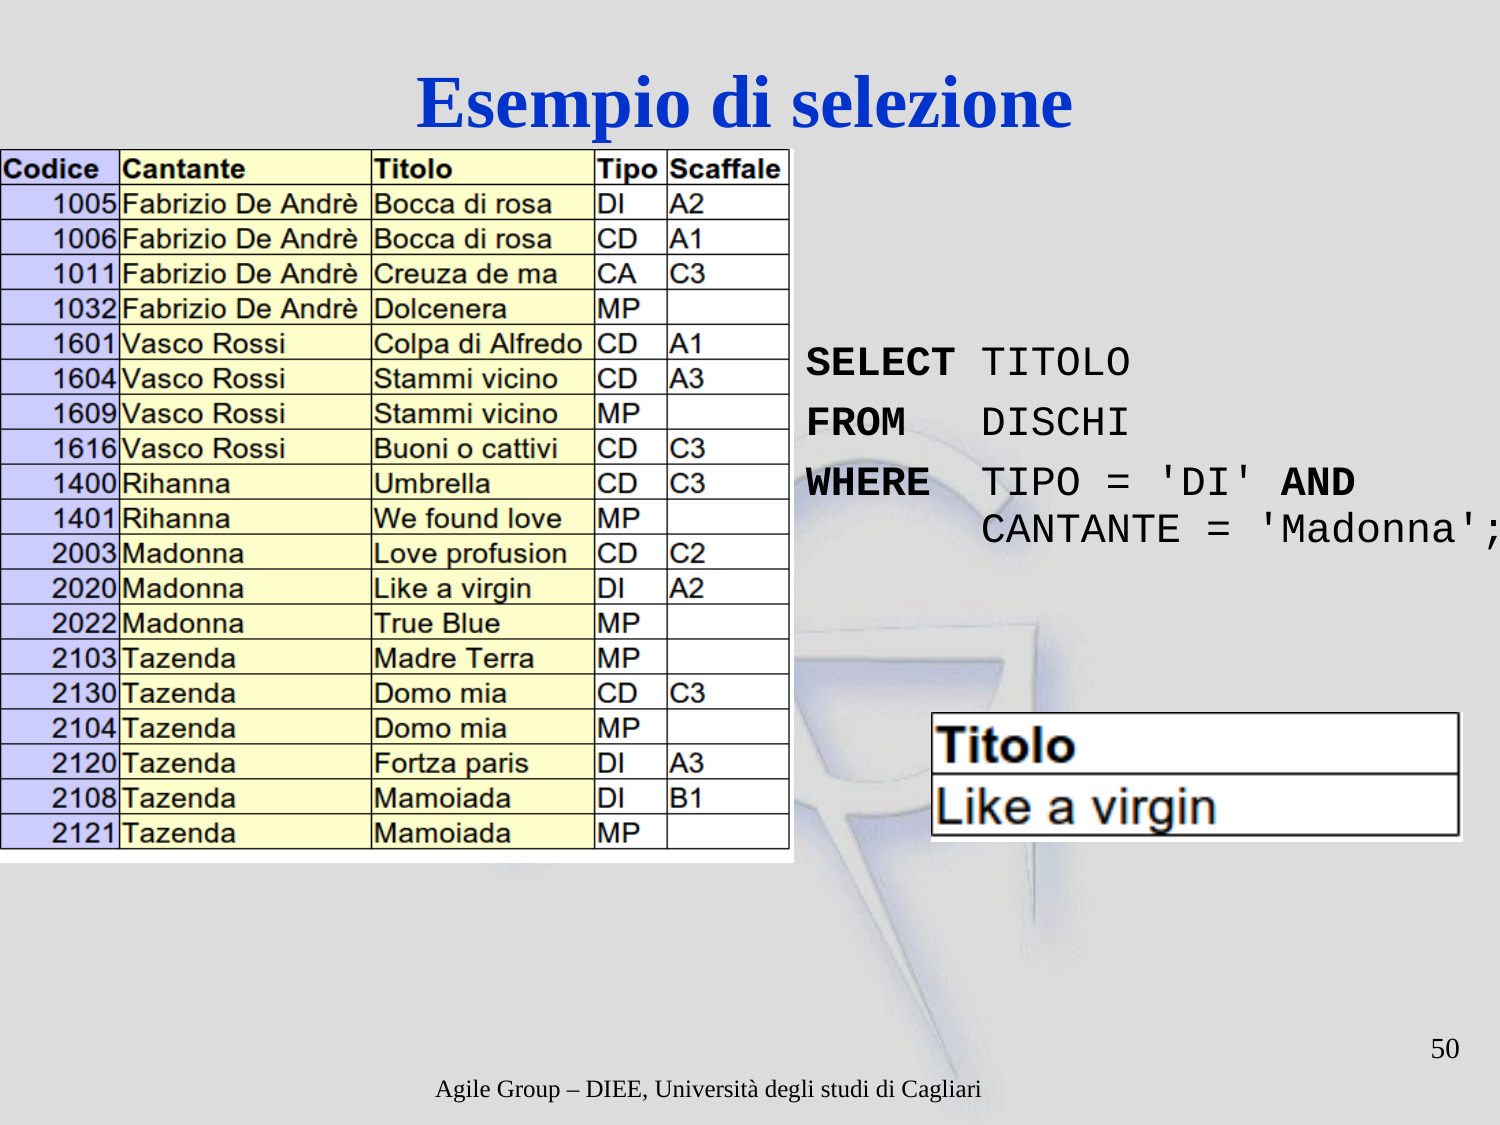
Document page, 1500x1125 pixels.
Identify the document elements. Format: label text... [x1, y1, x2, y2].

picture [0, 0, 1500, 1125]
list SELECT TITOLO FROM DISCHI WHERE TIPO = 'DI' AND CANTANTE = 'Madonna'; [794, 333, 1500, 563]
title Esempio di selezione [29, 8, 1463, 197]
